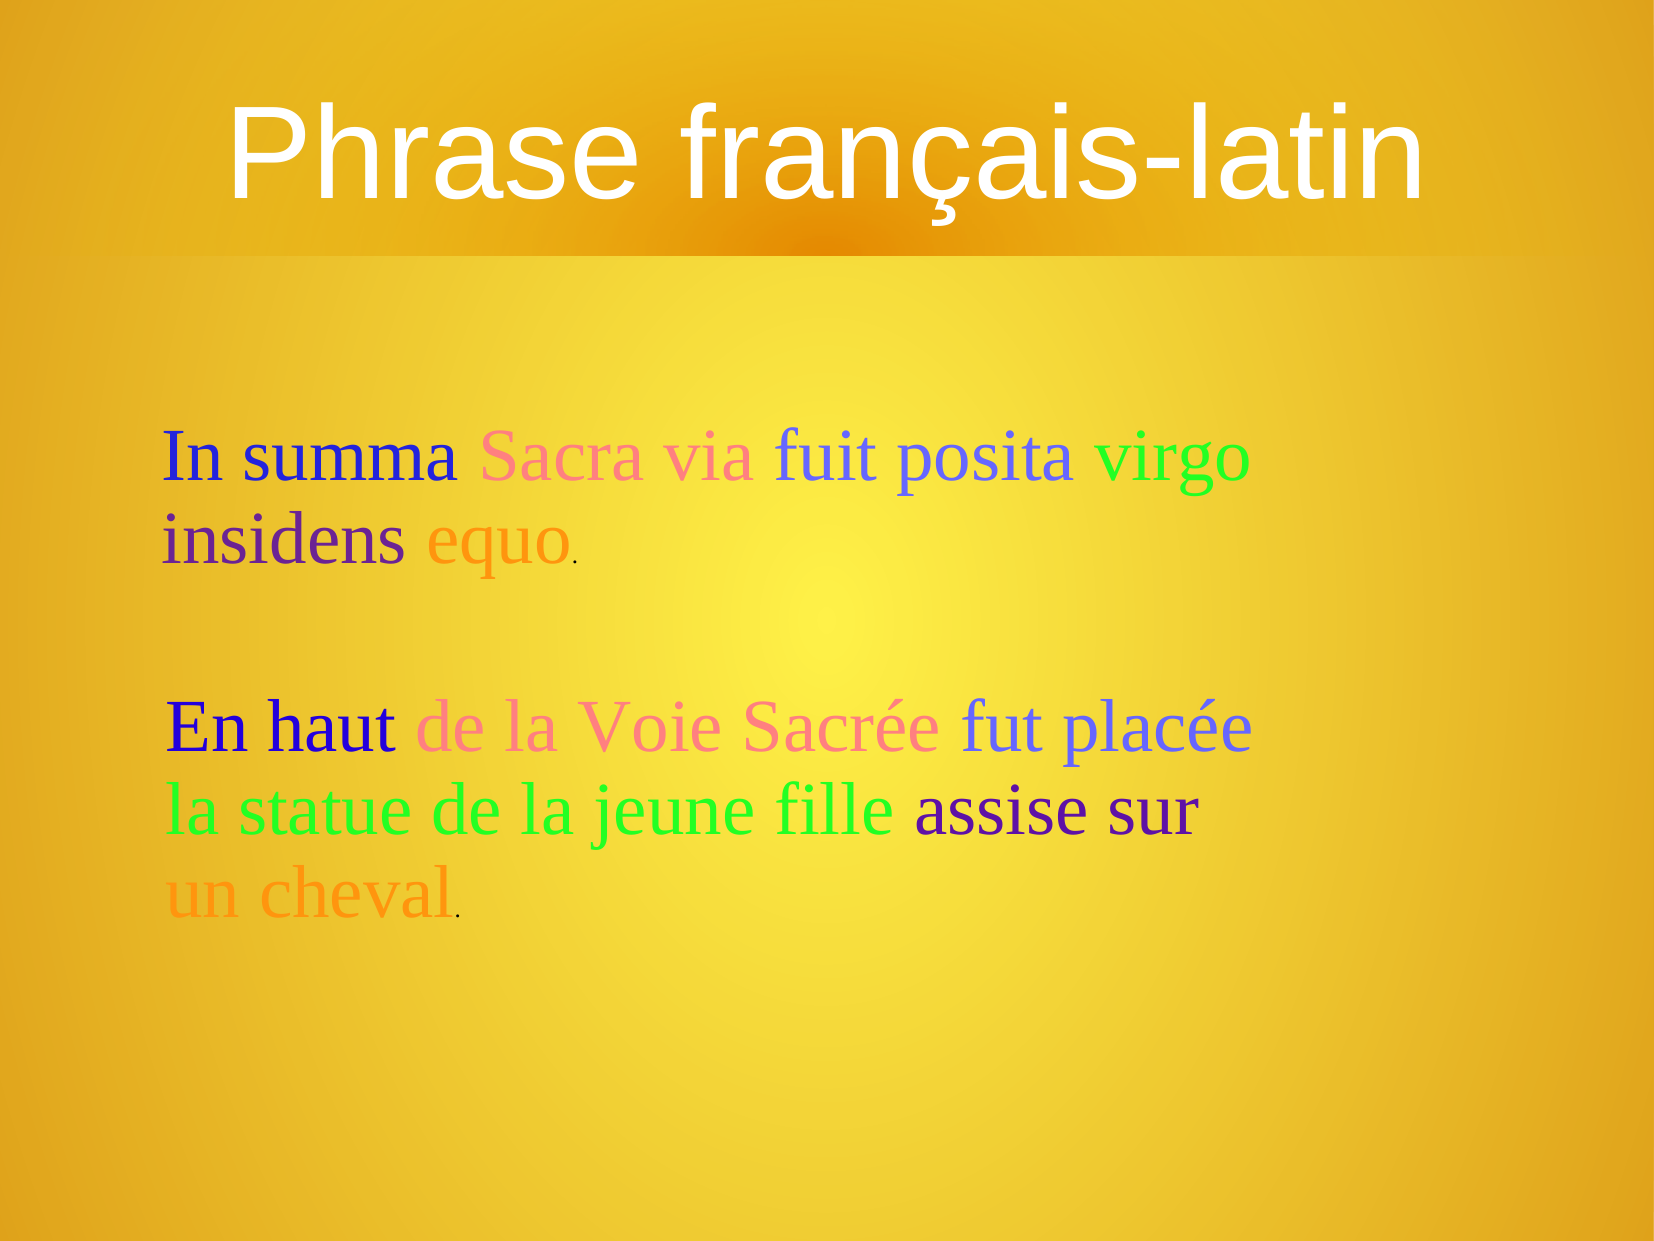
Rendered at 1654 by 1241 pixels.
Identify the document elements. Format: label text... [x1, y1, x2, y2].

text_box In summa Sacra via fuit posita virgo insidens equo. [161, 413, 1371, 580]
text_box En haut de la Voie Sacrée fut placée la statue de la jeune fille assise sur un cheval. [165, 684, 1269, 934]
title Phrase français-latin [82, 49, 1571, 257]
